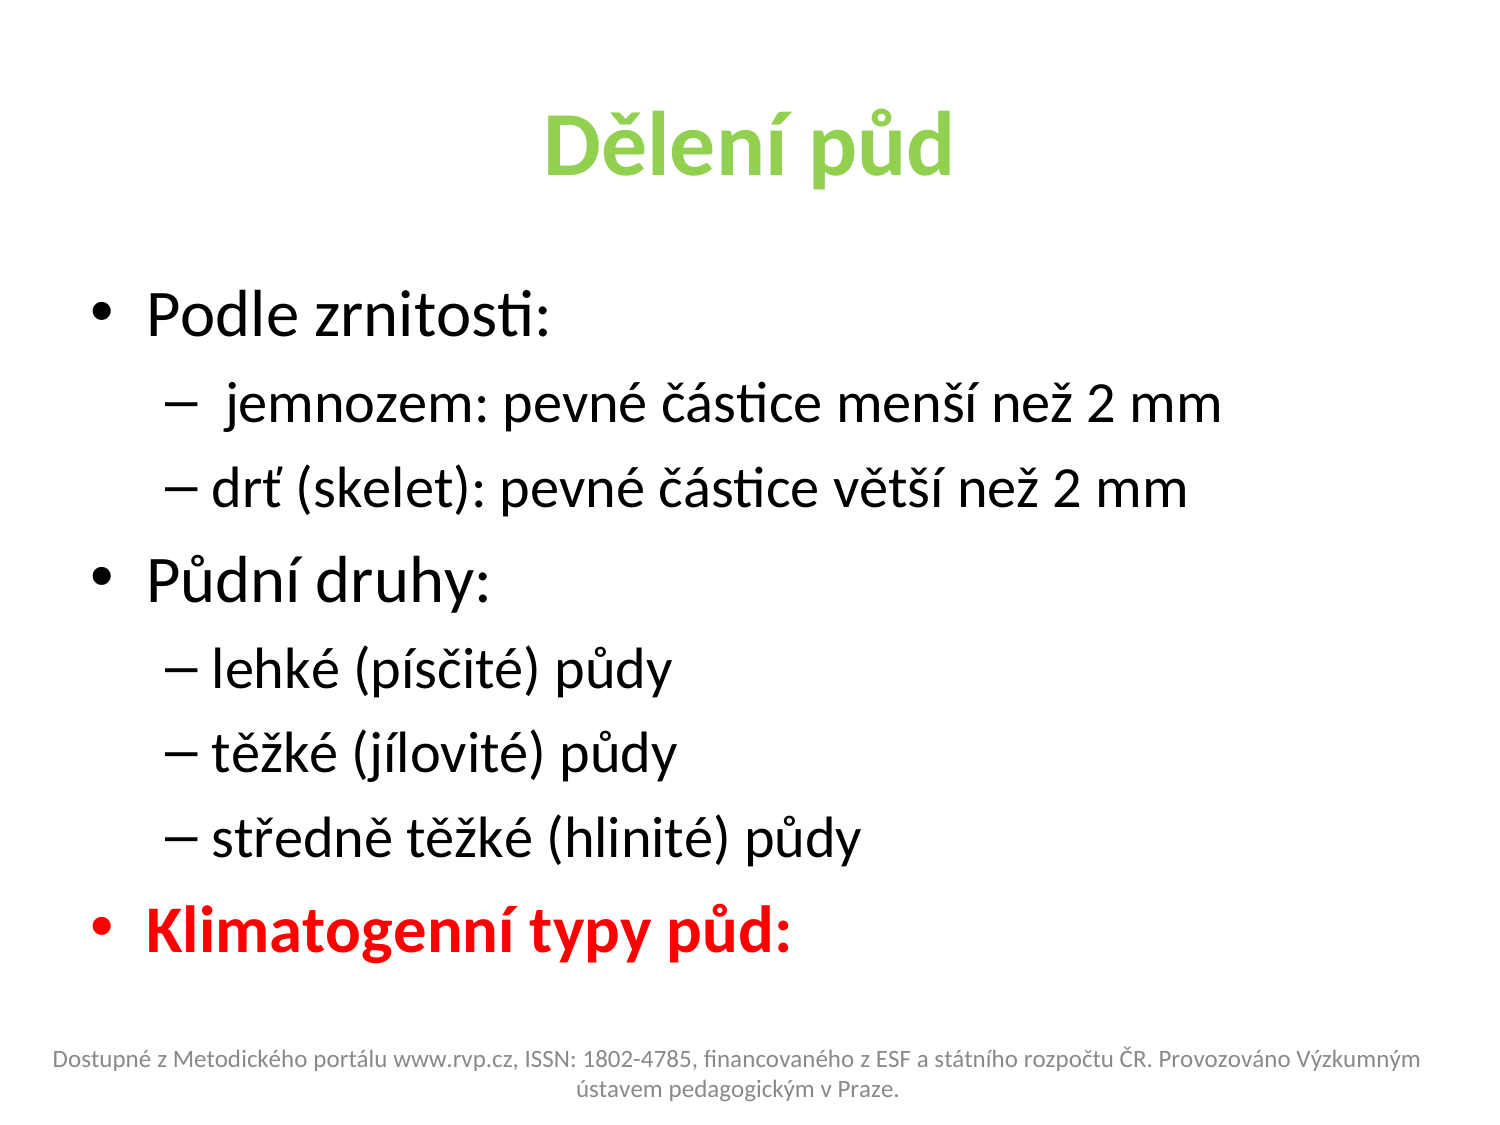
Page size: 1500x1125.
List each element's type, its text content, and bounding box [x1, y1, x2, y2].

text_box Dostupné z Metodického portálu www.rvp.cz, ISSN: 1802-4785, financovaného z ESF a státního rozpočtu ČR. Provozováno Výzkumným ústavem pedagogickým v Praze. [23, 1042, 1454, 1103]
list Podle zrnitosti: jemnozem: pevné částice menší než 2 mm drť (skelet): pevné částice větší než 2 mm Půdní druhy: lehké (písčité) půdy těžké (jílovité) půdy středně těžké (hlinité) půdy Klimatogenní typy půd: [75, 262, 1426, 1006]
title Dělení půd [75, 45, 1426, 233]
